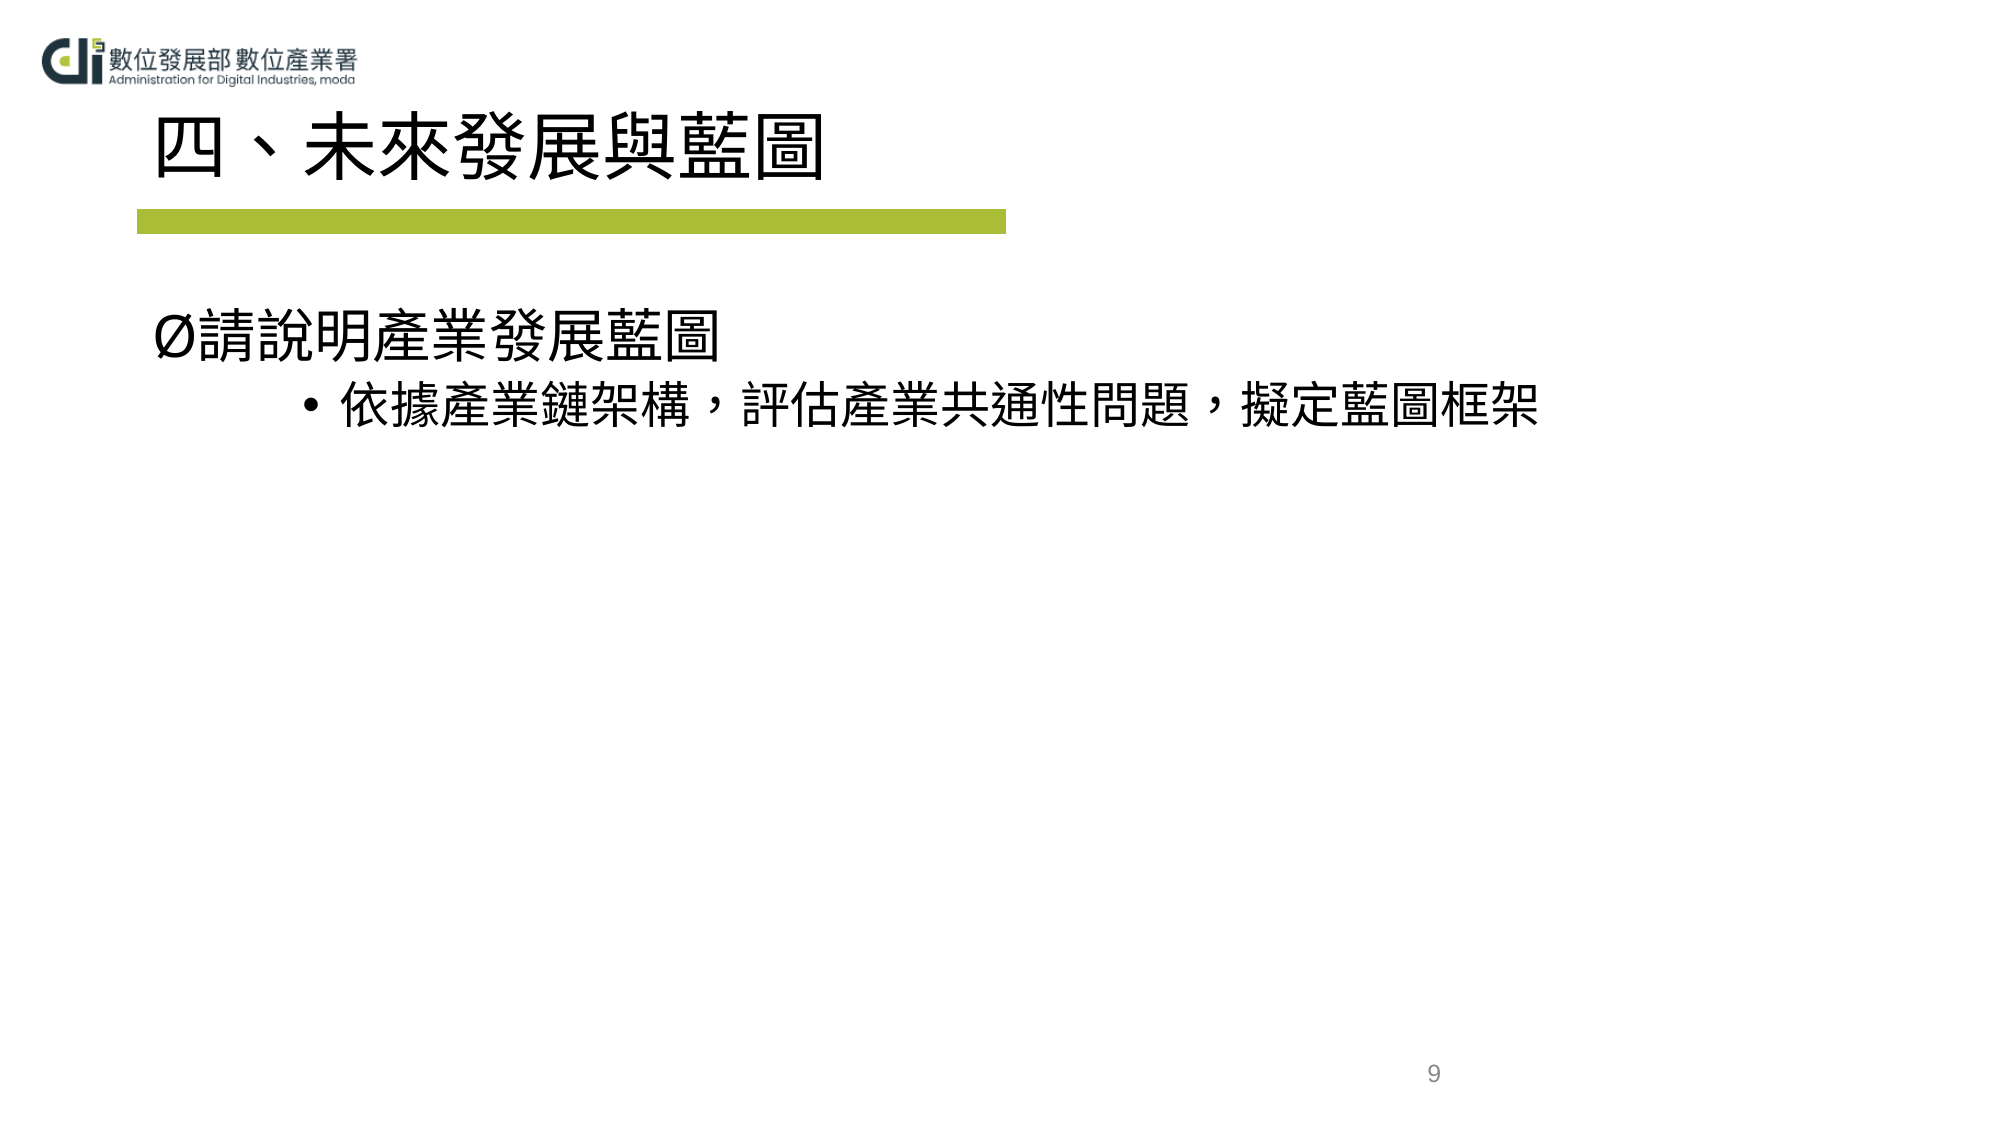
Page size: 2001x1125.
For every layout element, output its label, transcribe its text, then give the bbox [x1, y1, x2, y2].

text_box [1412, 1042, 1863, 1103]
list 請說明產業發展藍圖 依據產業鏈架構，評估產業共通性問題，擬定藍圖框架 [137, 299, 1863, 1014]
title 四、未來發展與藍圖 [137, 96, 1863, 205]
